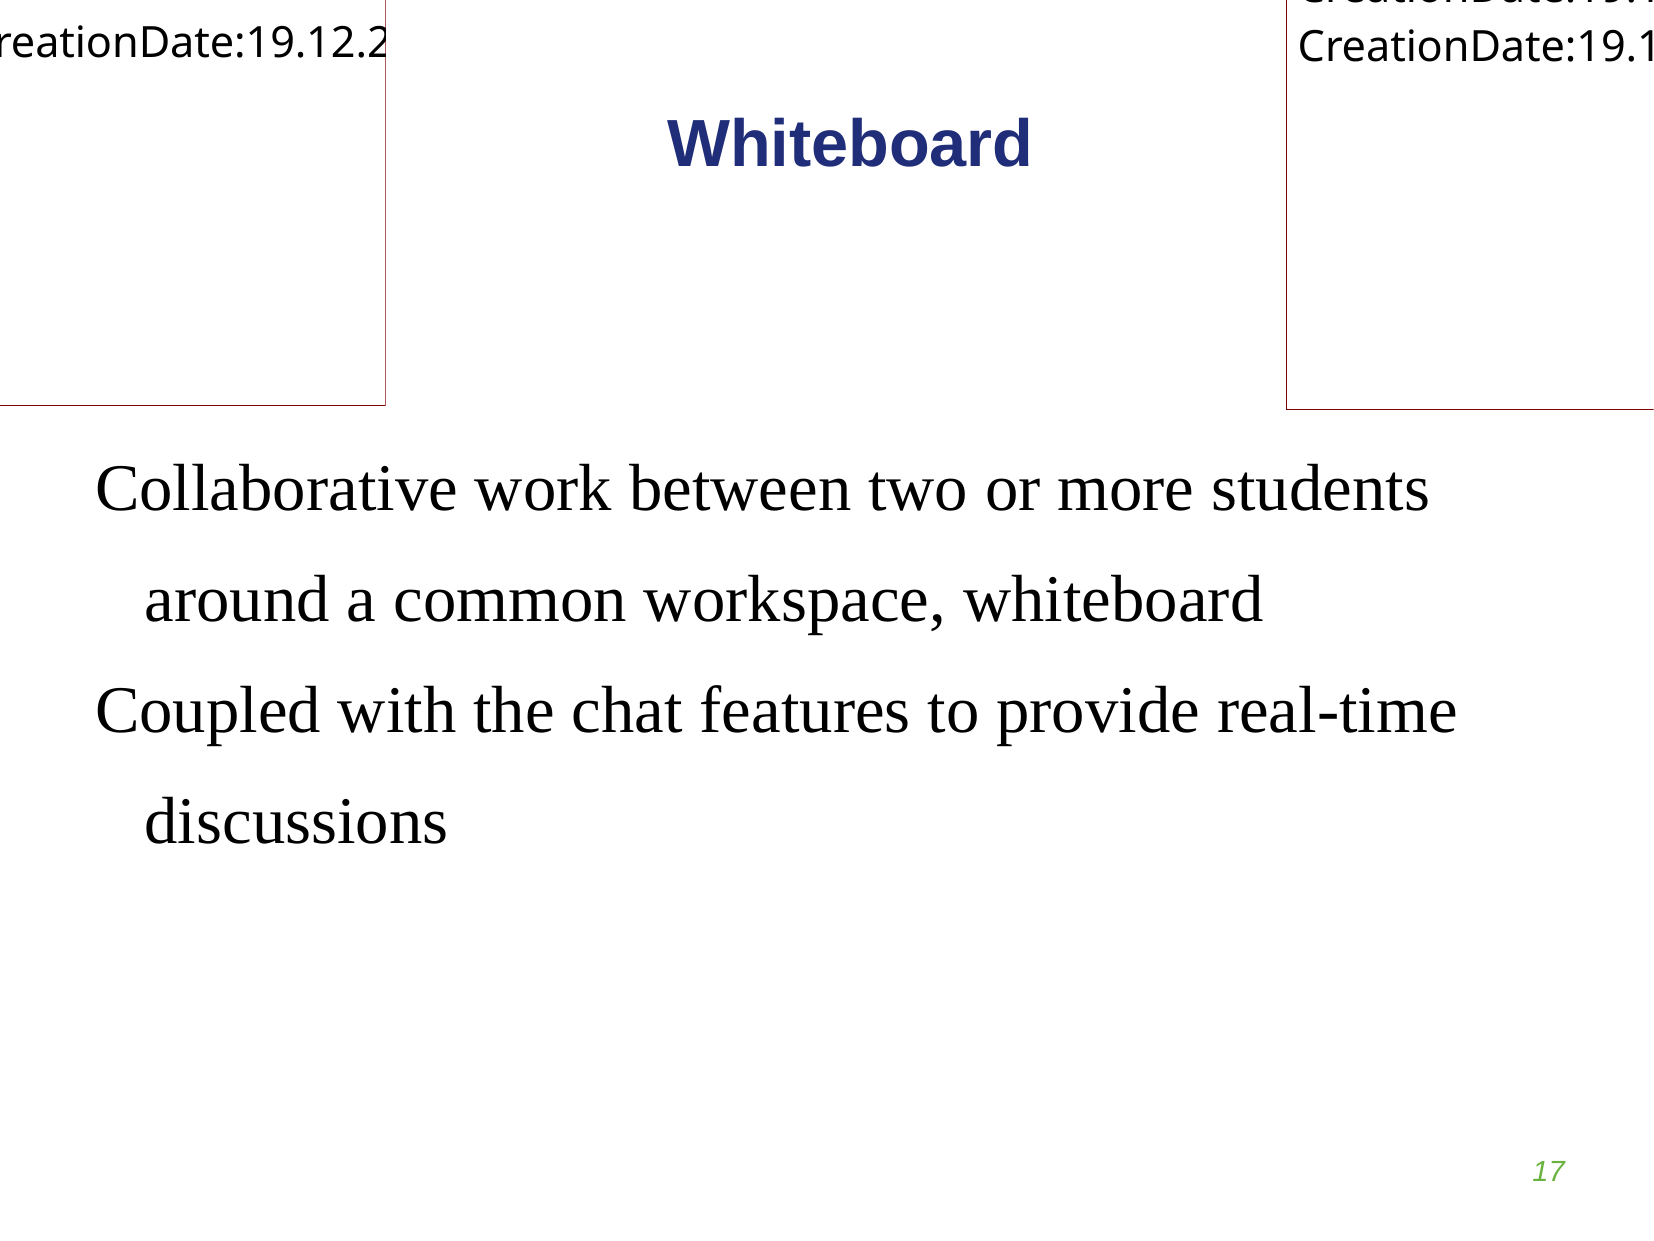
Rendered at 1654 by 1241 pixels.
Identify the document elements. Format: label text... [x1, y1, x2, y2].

list Collaborative work between two or more students around a common workspace, whiteboard Coupled with the chat features to provide real-time discussions [59, 413, 1561, 1152]
title Whiteboard [409, 39, 1292, 247]
